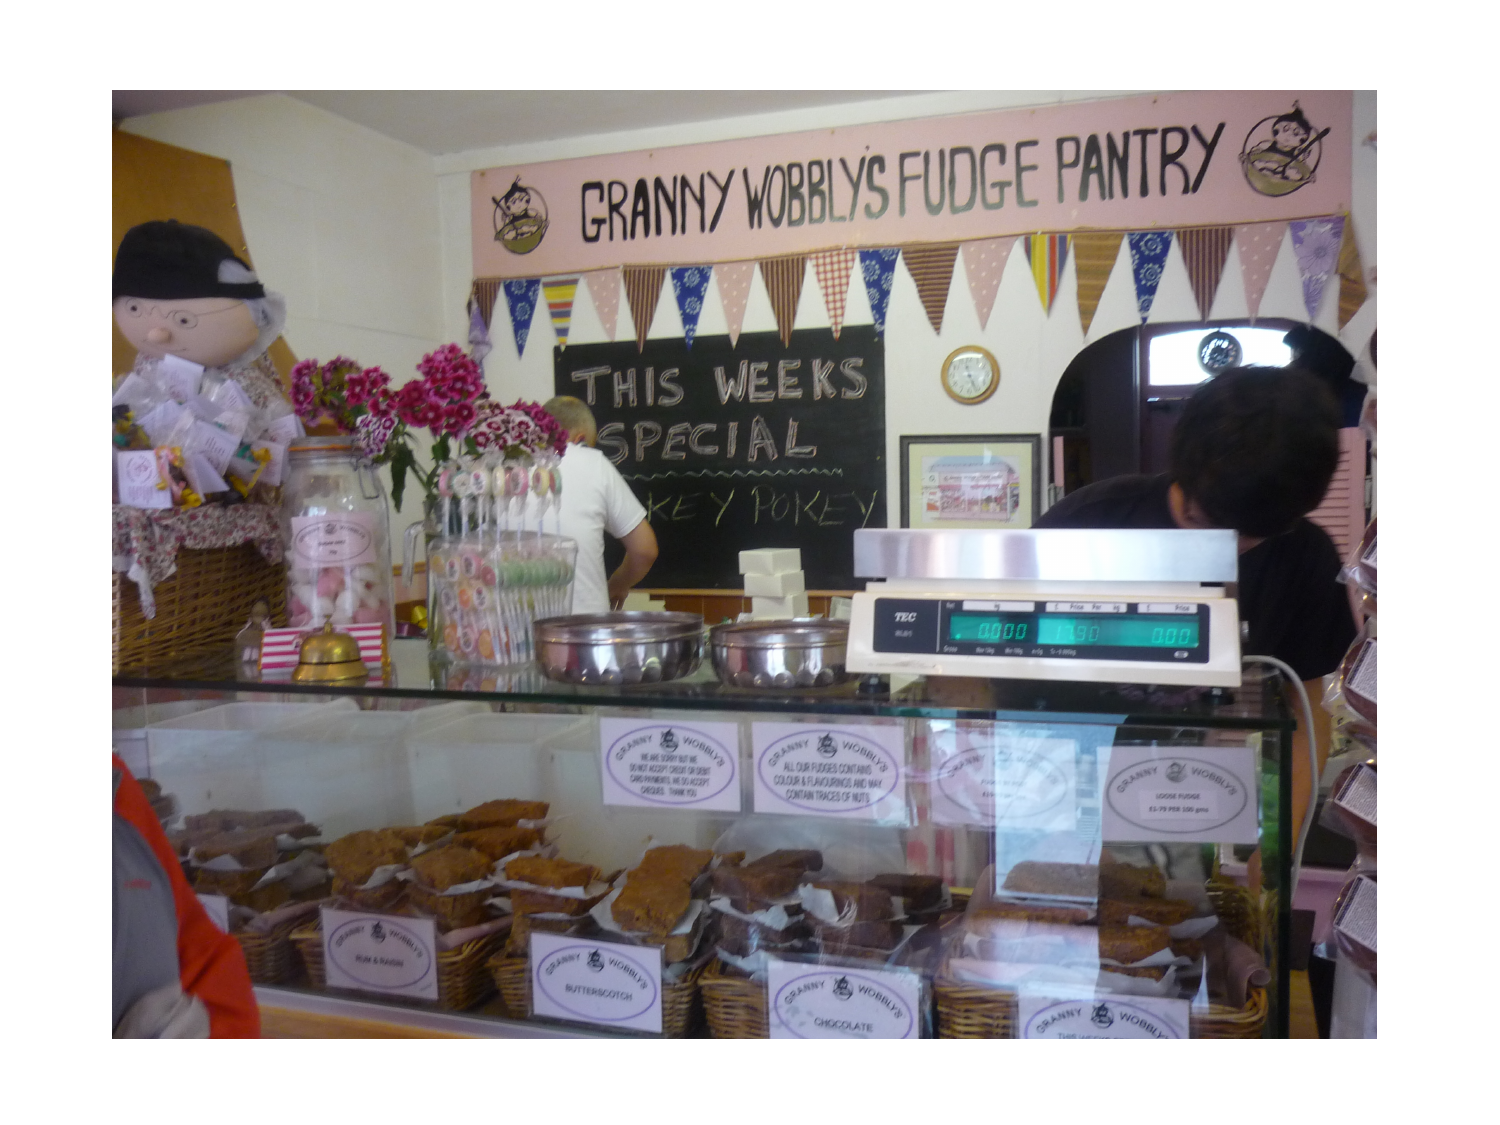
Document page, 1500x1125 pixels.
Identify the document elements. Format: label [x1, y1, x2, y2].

picture [112, 90, 1377, 1039]
